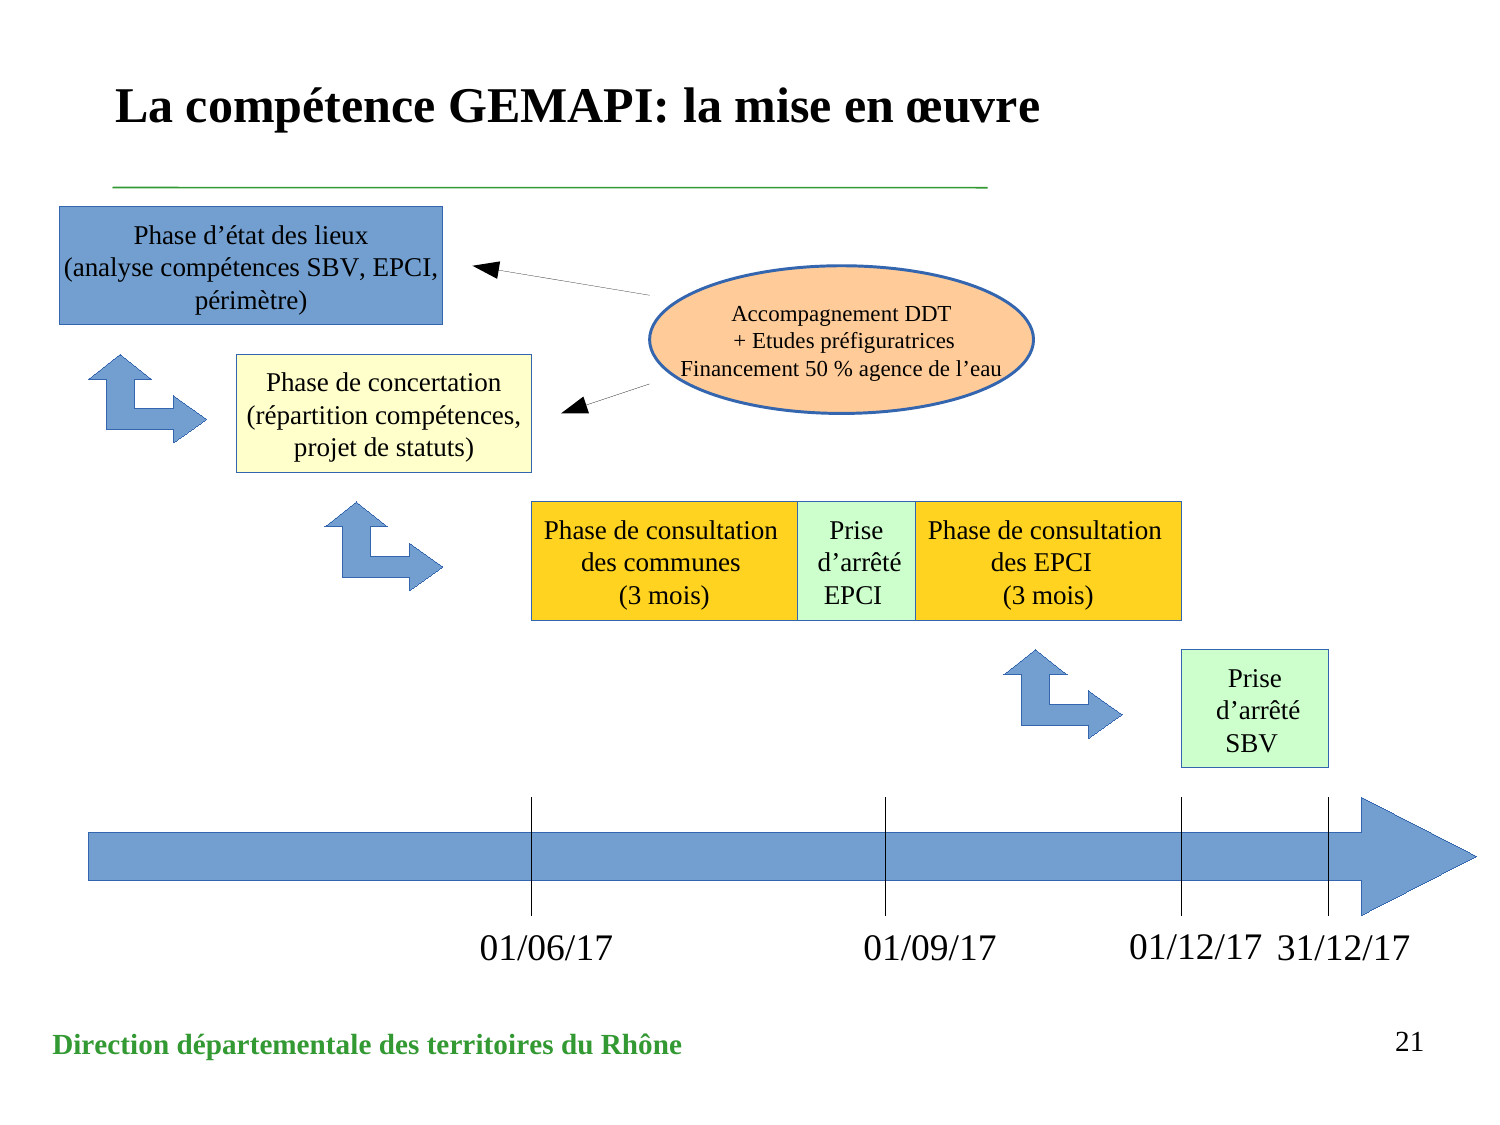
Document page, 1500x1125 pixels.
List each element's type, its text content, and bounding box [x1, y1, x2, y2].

text_box [532, 832, 885, 881]
text_box [1182, 832, 1328, 881]
text_box [88, 354, 207, 443]
text_box Accompagnement DDT + Etudes préfiguratrices Financement 50 % agence de l’eau [649, 265, 1034, 414]
text_box [1329, 797, 1477, 915]
text_box Phase de consultation des communes (3 mois) [531, 501, 797, 621]
text_box Prise d’arrêté SBV [1181, 649, 1329, 768]
text_box [88, 832, 531, 881]
text_box 01/06/17 [442, 915, 650, 976]
text_box Phase de consultation des EPCI (3 mois) [916, 501, 1182, 621]
text_box Phase d’état des lieux (analyse compétences SBV, EPCI, périmètre) [59, 206, 443, 325]
text_box Phase de concertation (répartition compétences, projet de statuts) [236, 354, 532, 473]
text_box [1003, 649, 1123, 739]
text_box [324, 501, 443, 591]
text_box 01/09/17 [826, 915, 1034, 976]
text_box La compétence GEMAPI: la mise en œuvre [100, 64, 1489, 201]
text_box 31/12/17 [1240, 915, 1447, 976]
text_box [886, 832, 1181, 881]
text_box Prise d’arrêté EPCI [797, 501, 916, 621]
text_box 01/12/17 [1092, 914, 1300, 975]
